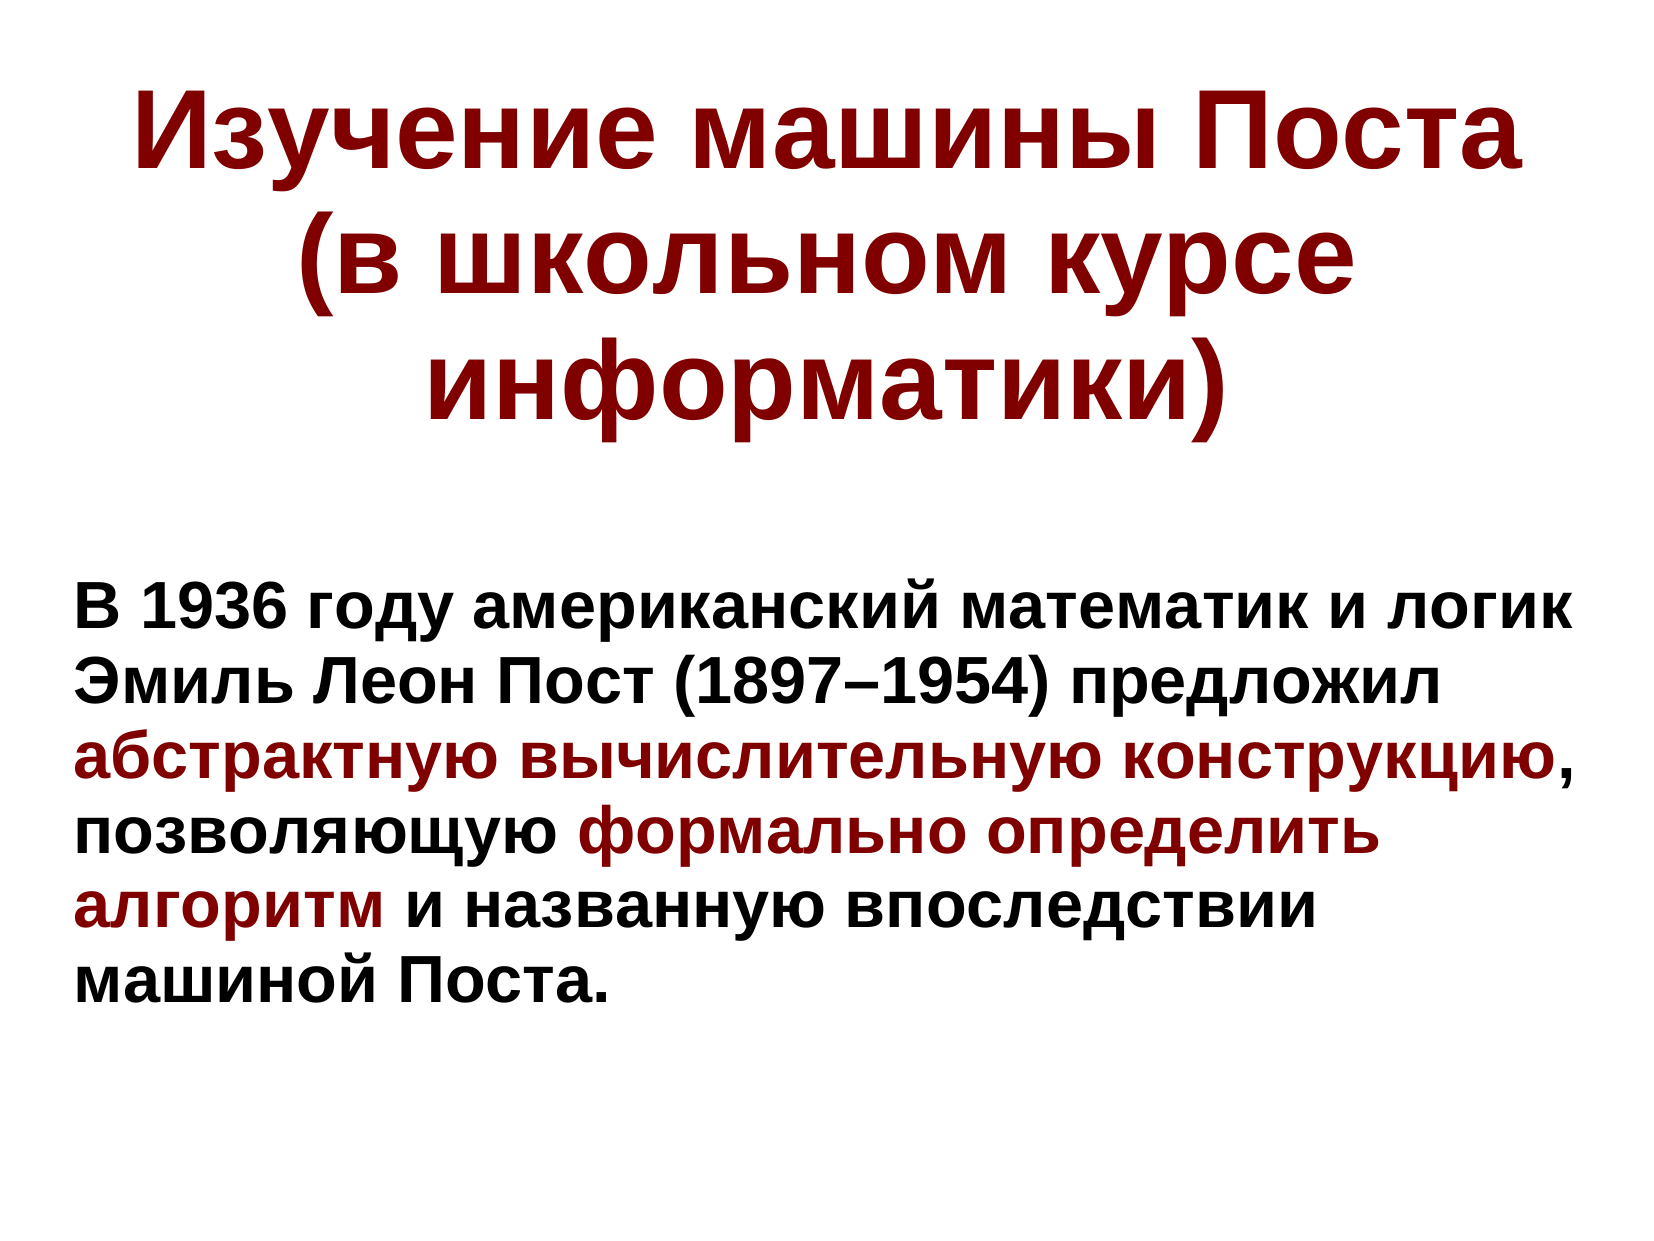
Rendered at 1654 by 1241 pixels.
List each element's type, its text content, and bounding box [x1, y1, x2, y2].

text_box Изучение машины Поста (в школьном курсе информатики) В 1936 году американский математик и логик Эмиль Леон Пост (1897–1954) предложил абстрактную вычислительную конструкцию, позволяющую формально определить алгоритм и названную впоследствии машиной Поста. [59, 59, 1595, 1164]
